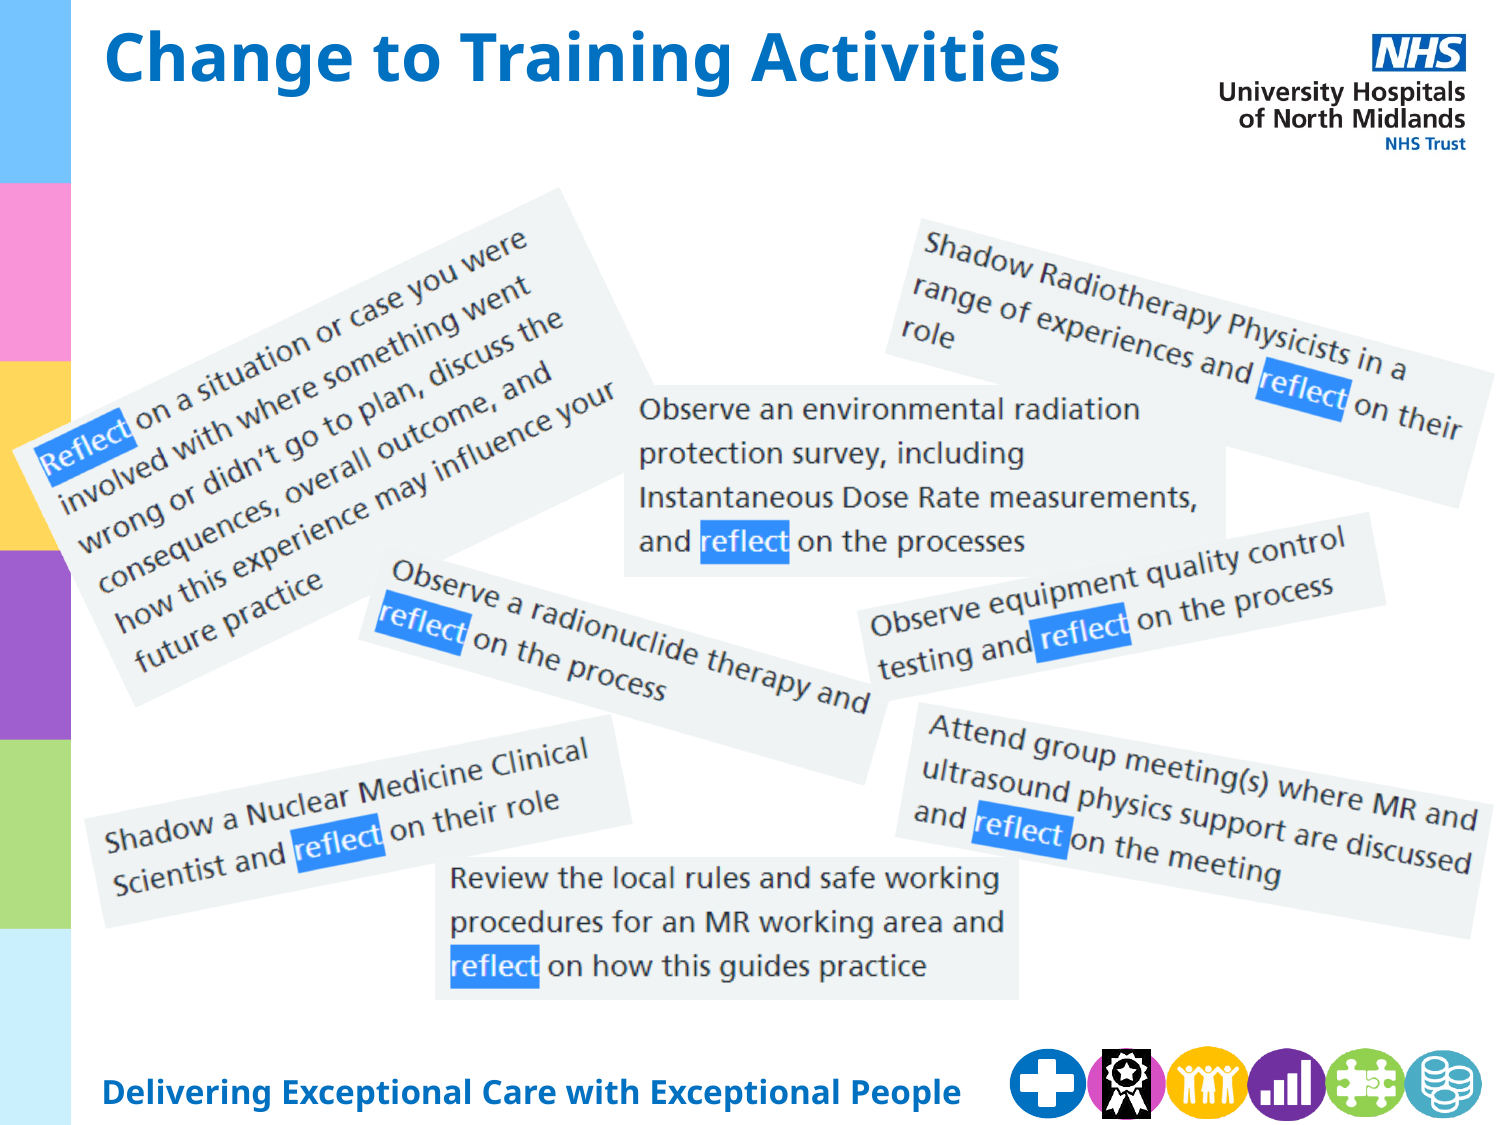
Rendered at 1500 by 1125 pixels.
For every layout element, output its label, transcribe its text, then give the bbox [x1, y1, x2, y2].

title Change to Training Activities [88, 7, 1205, 103]
picture [11, 186, 1495, 1000]
